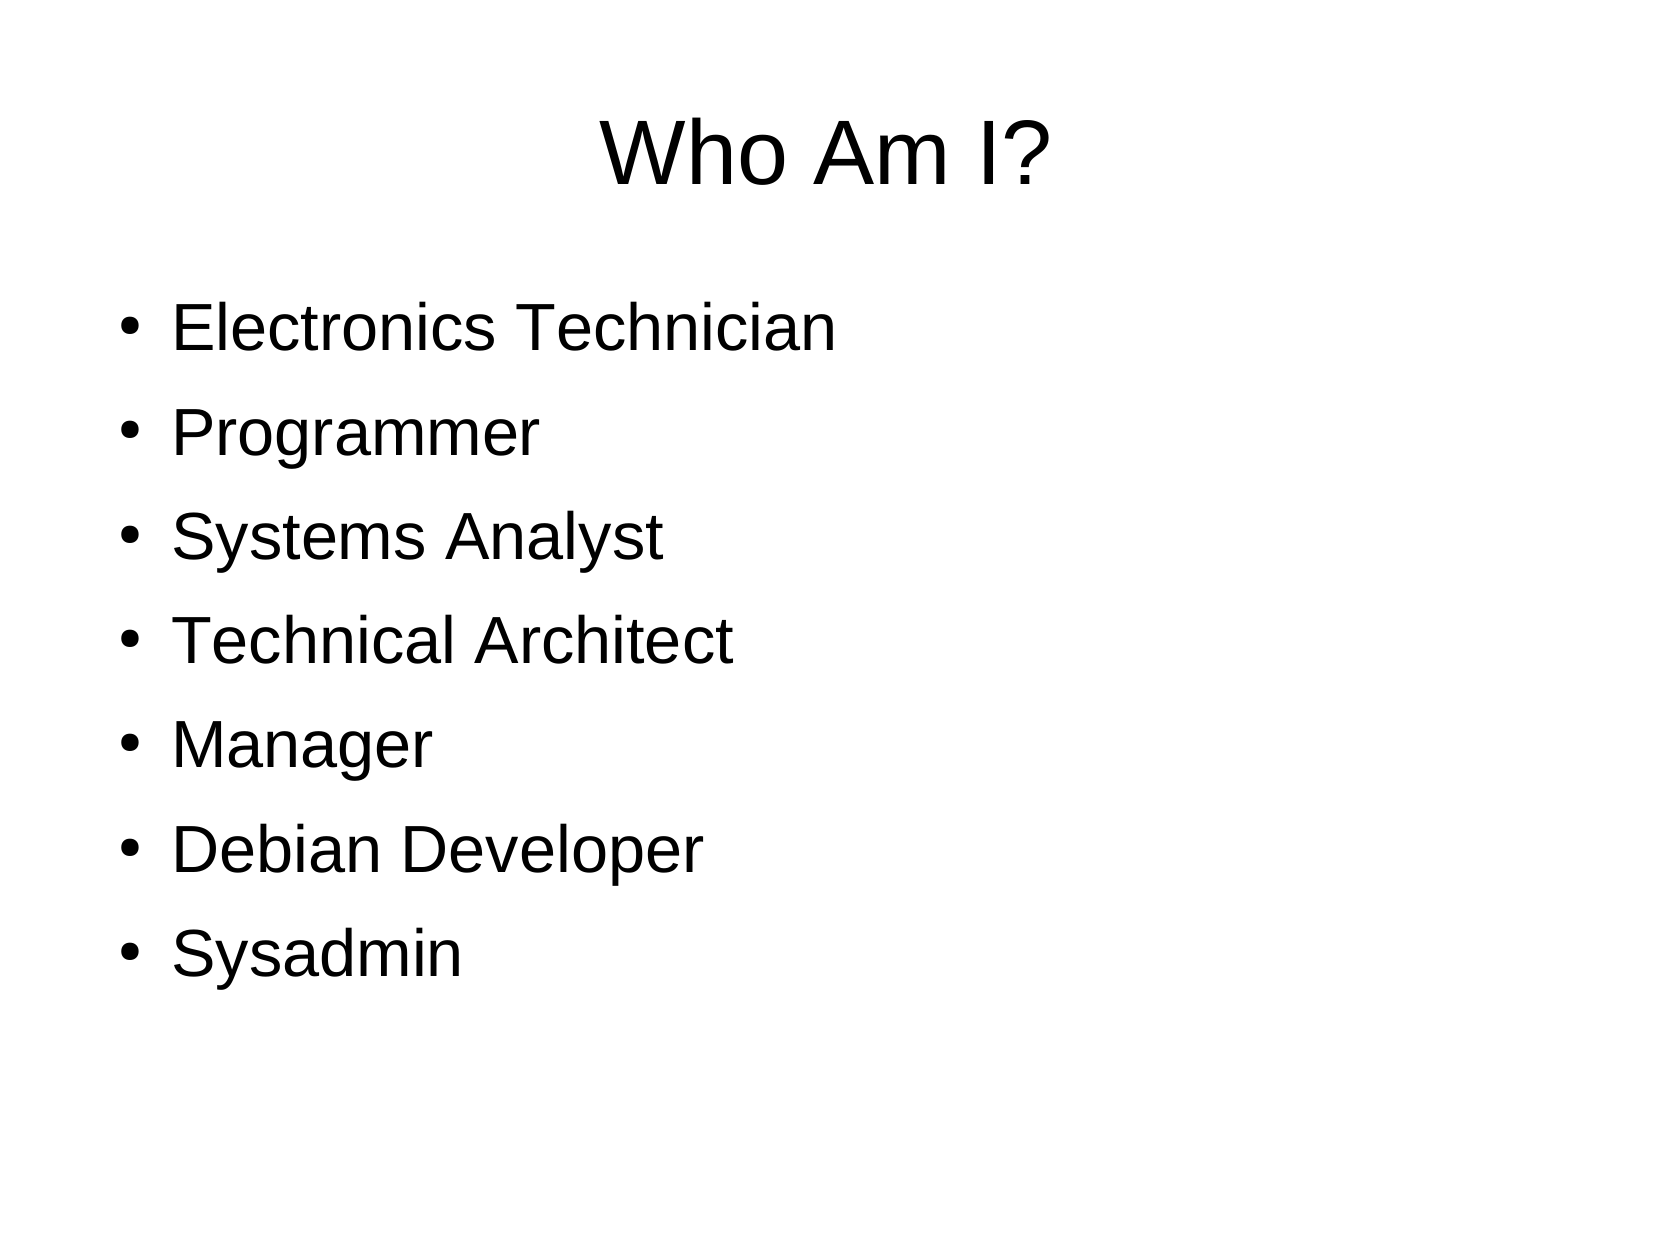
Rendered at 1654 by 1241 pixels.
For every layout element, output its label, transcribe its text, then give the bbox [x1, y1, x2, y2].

title Who Am I? [82, 56, 1571, 250]
list Electronics Technician Programmer Systems Analyst Technical Architect Manager Debian Developer Sysadmin [82, 290, 1571, 1094]
